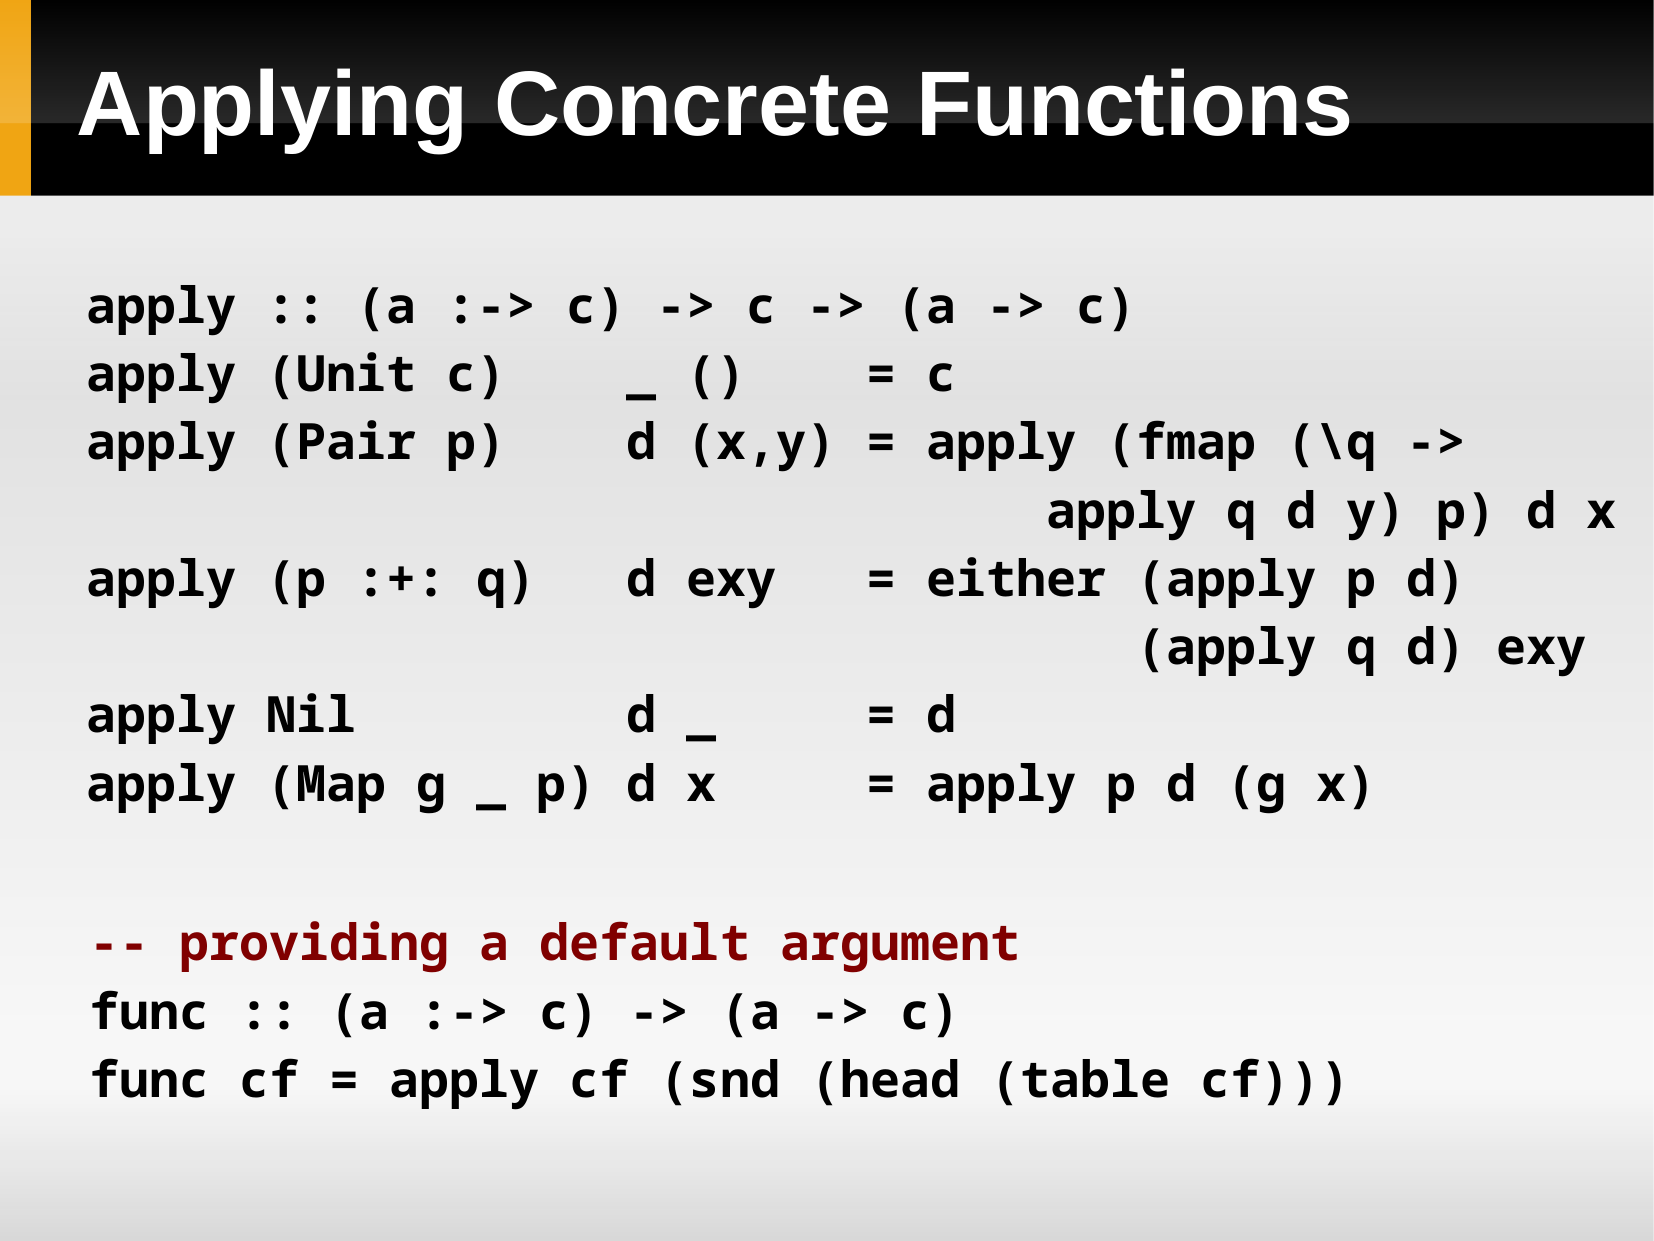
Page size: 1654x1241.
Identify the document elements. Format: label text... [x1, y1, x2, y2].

title Applying Concrete Functions [76, 7, 1565, 200]
picture [0, 0, 1654, 1241]
text_box -- providing a default argument func :: (a :-> c) -> (a -> c) func cf = apply cf (snd (head (table cf))) [75, 900, 1654, 1163]
text_box apply :: (a :-> c) -> c -> (a -> c) apply (Unit c) _ () = c apply (Pair p) d (x,y) = apply (fmap (\q -> apply q d y) p) d x apply (p :+: q) d exy = either (apply p d) (apply q d) exy apply Nil d _ = d apply (Map g _ p) d x = apply p d (g x) [71, 262, 1651, 818]
